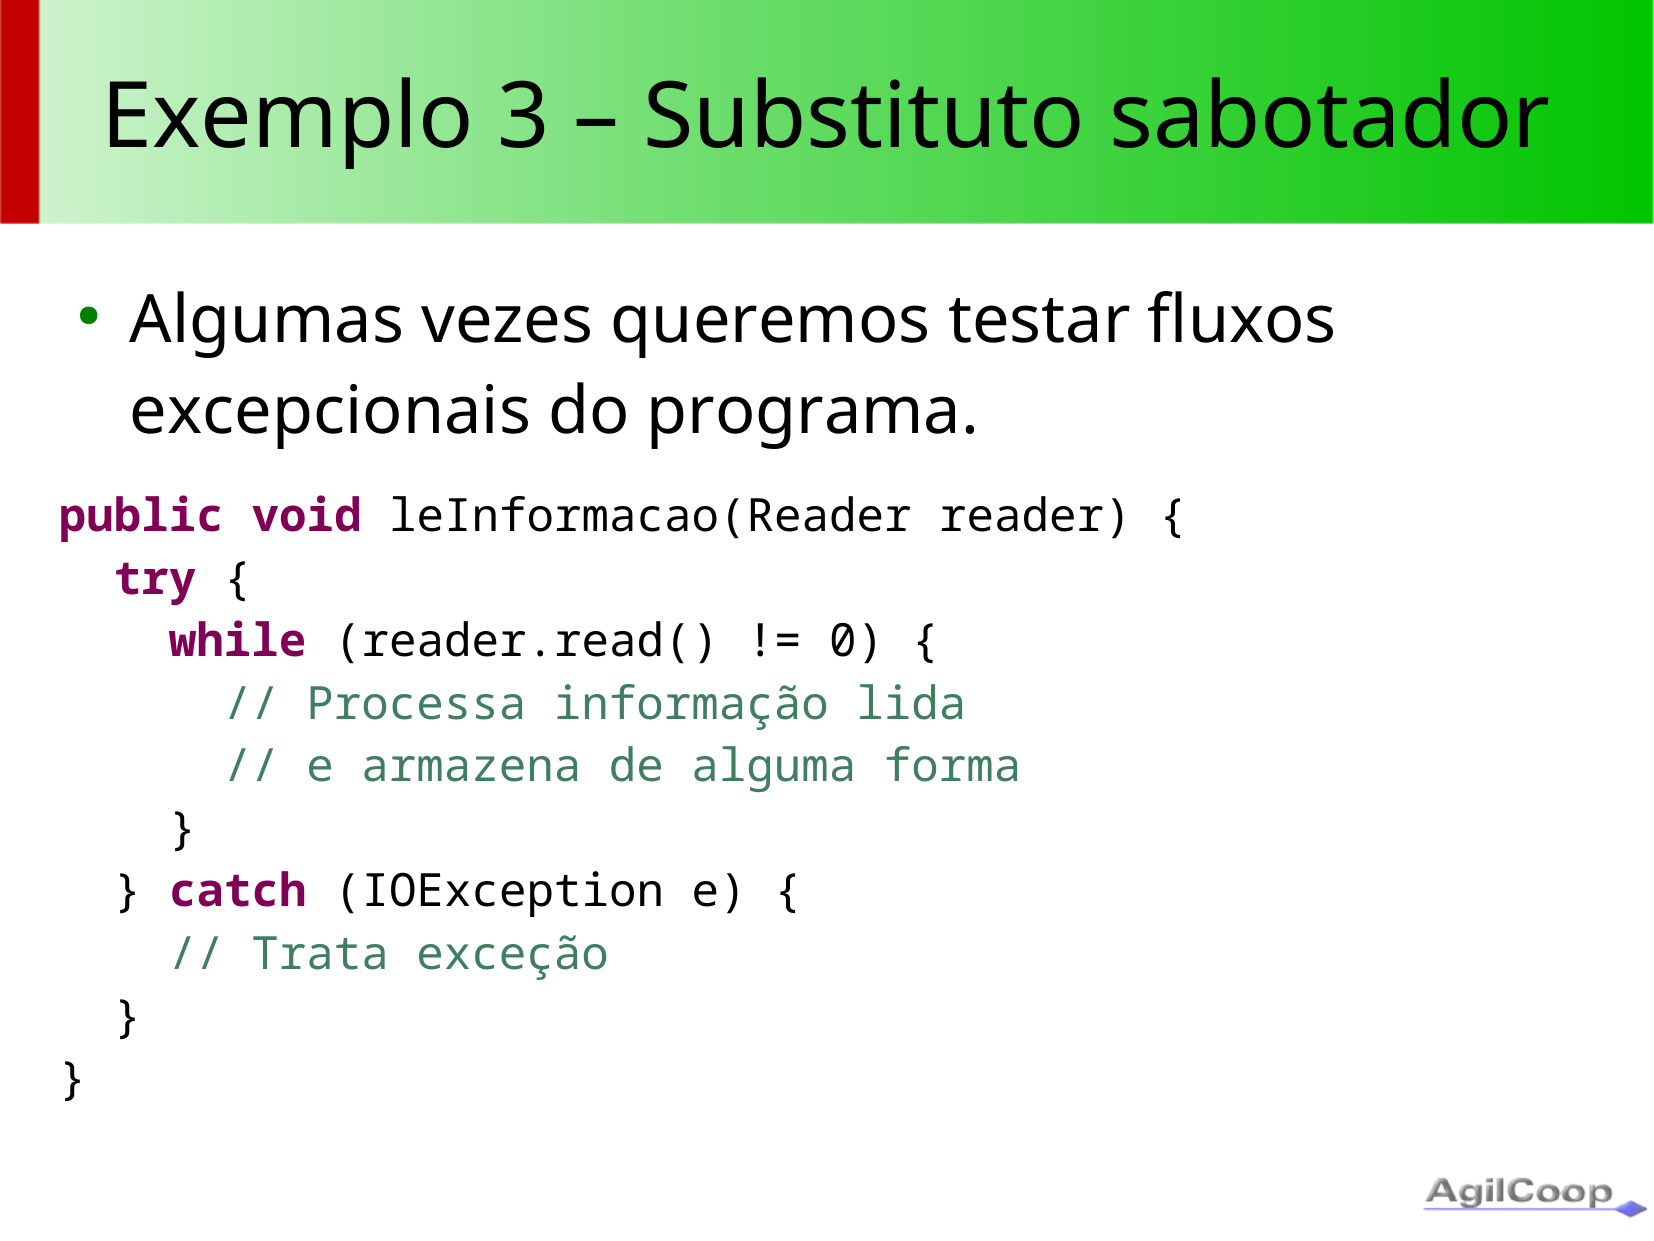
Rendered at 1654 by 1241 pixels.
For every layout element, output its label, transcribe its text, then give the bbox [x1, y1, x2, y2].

picture [0, 0, 1654, 1241]
list Algumas vezes queremos testar fluxos excepcionais do programa. public void leInformacao(Reader reader) { try { while (reader.read() != 0) { // Processa informação lida // e armazena de alguma forma } } catch (IOException e) { // Trata exceção } } [59, 271, 1607, 1123]
title Exemplo 3 – Substituto sabotador [82, 8, 1571, 216]
